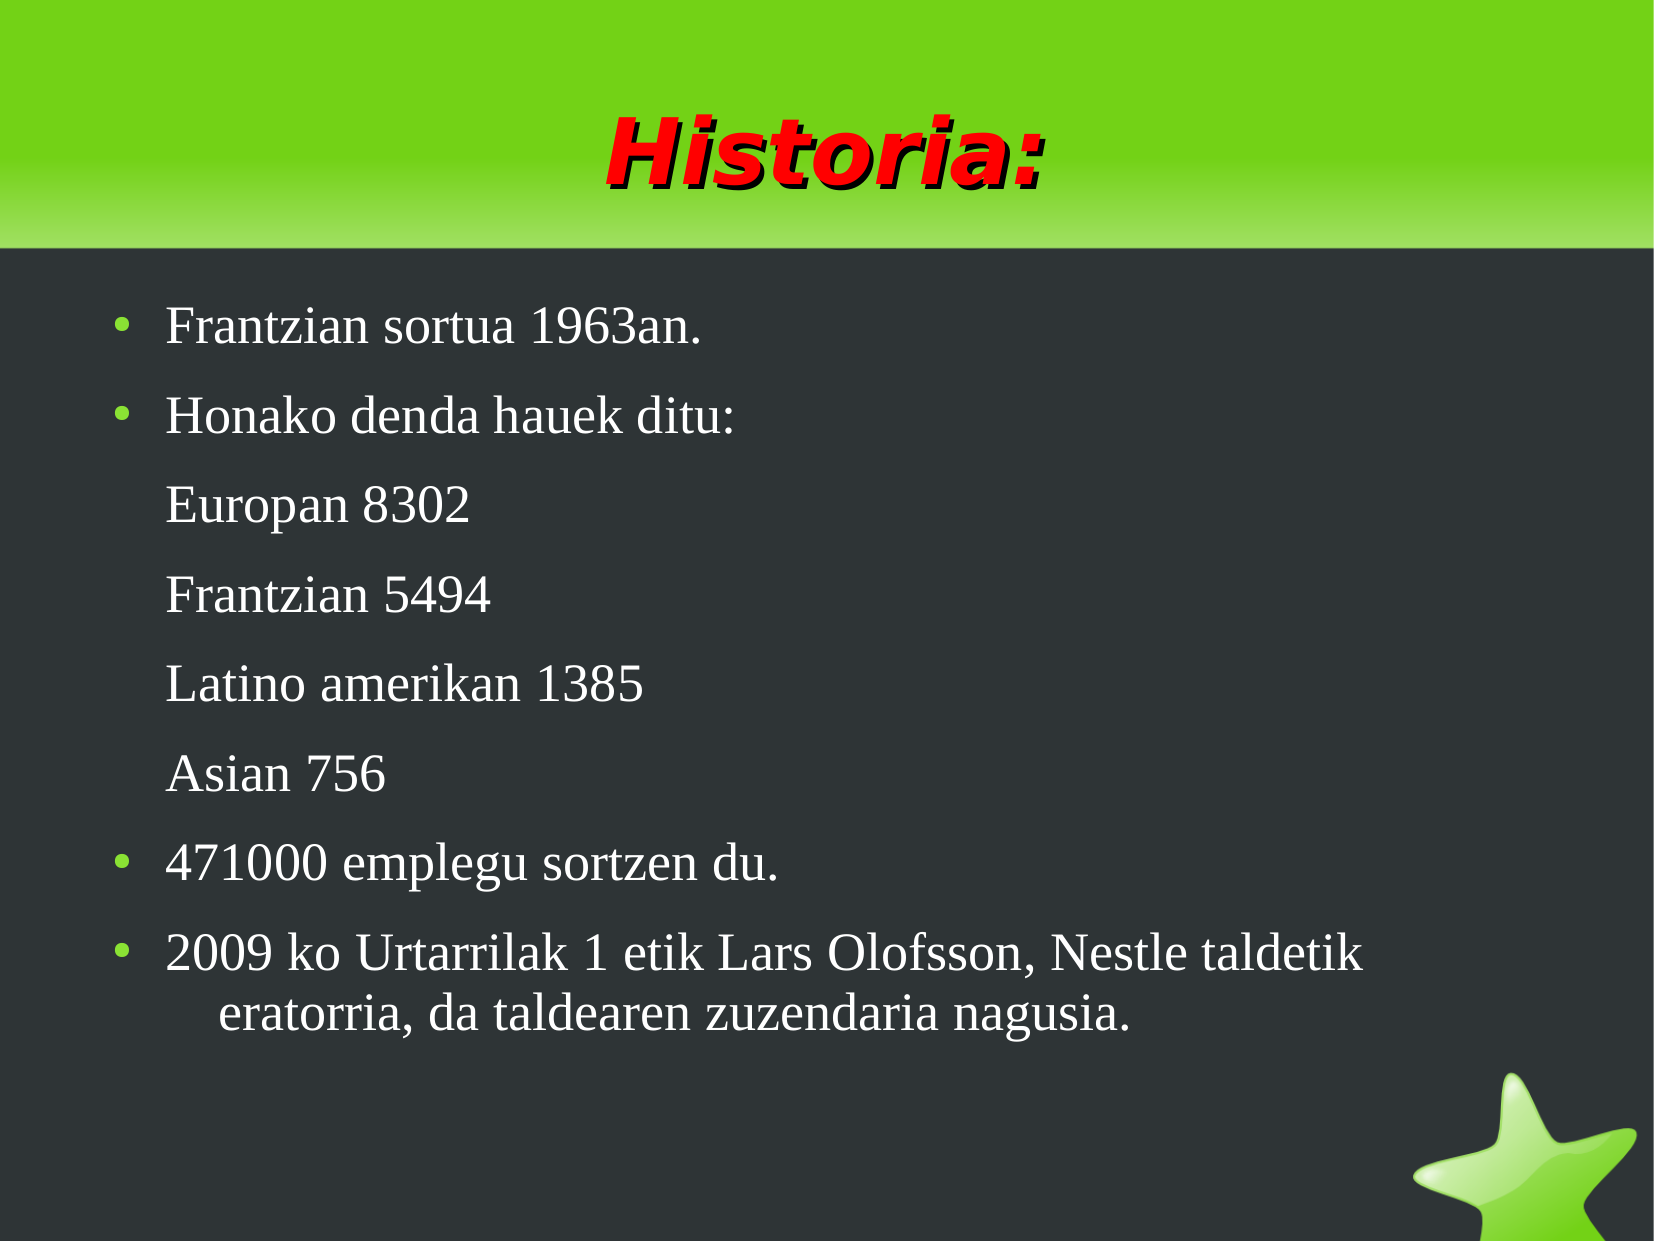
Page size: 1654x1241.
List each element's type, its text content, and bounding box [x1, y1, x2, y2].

picture [0, 0, 1654, 1241]
list Frantzian sortua 1963an. Honako denda hauek ditu: Europan 8302 Frantzian 5494 Latino amerikan 1385 Asian 756 471000 emplegu sortzen du. 2009 ko Urtarrilak 1 etik Lars Olofsson, Nestle taldetik eratorria, da taldearen zuzendaria nagusia. [76, 295, 1565, 1100]
title Historia: [82, 49, 1571, 257]
